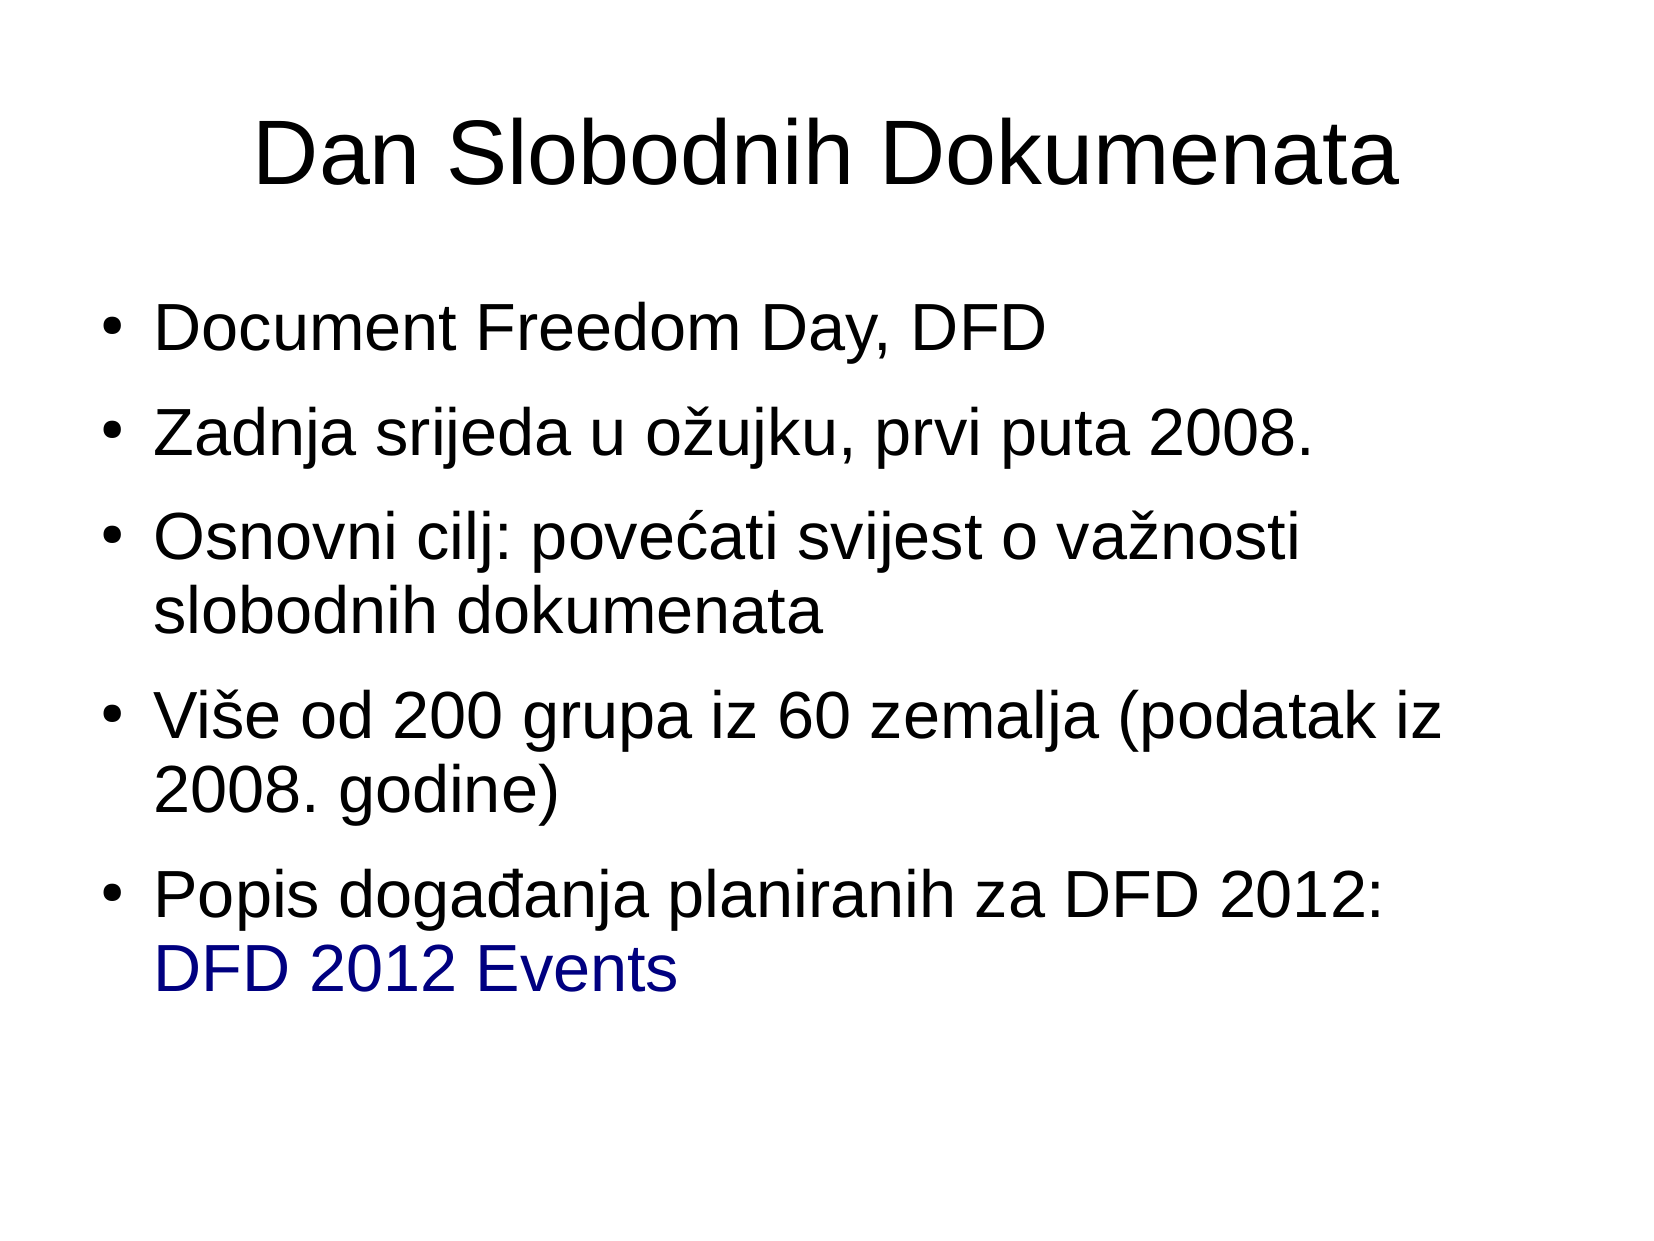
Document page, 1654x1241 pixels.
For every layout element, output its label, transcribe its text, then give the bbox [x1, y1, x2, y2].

title Dan Slobodnih Dokumenata [82, 49, 1571, 257]
list Document Freedom Day, DFD Zadnja srijeda u ožujku, prvi puta 2008. Osnovni cilj: povećati svijest o važnosti slobodnih dokumenata Više od 200 grupa iz 60 zemalja (podatak iz 2008. godine) Popis događanja planiranih za DFD 2012: DFD 2012 Events [82, 290, 1538, 1087]
